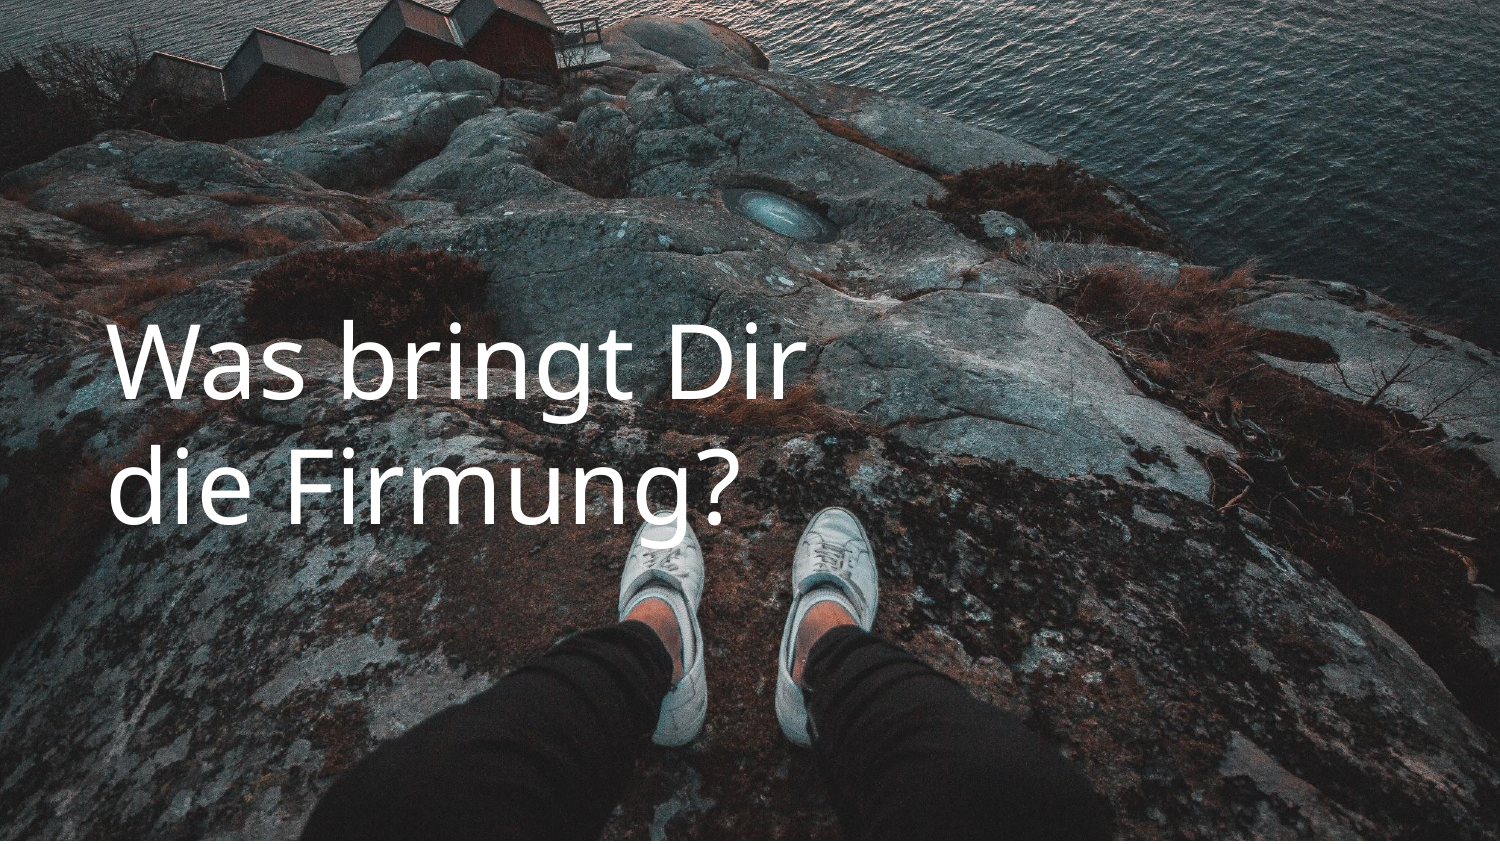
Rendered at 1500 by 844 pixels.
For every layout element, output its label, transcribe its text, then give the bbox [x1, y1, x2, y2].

text_box Was bringt Dir die Firmung? [90, 280, 980, 561]
picture [0, 0, 1500, 841]
